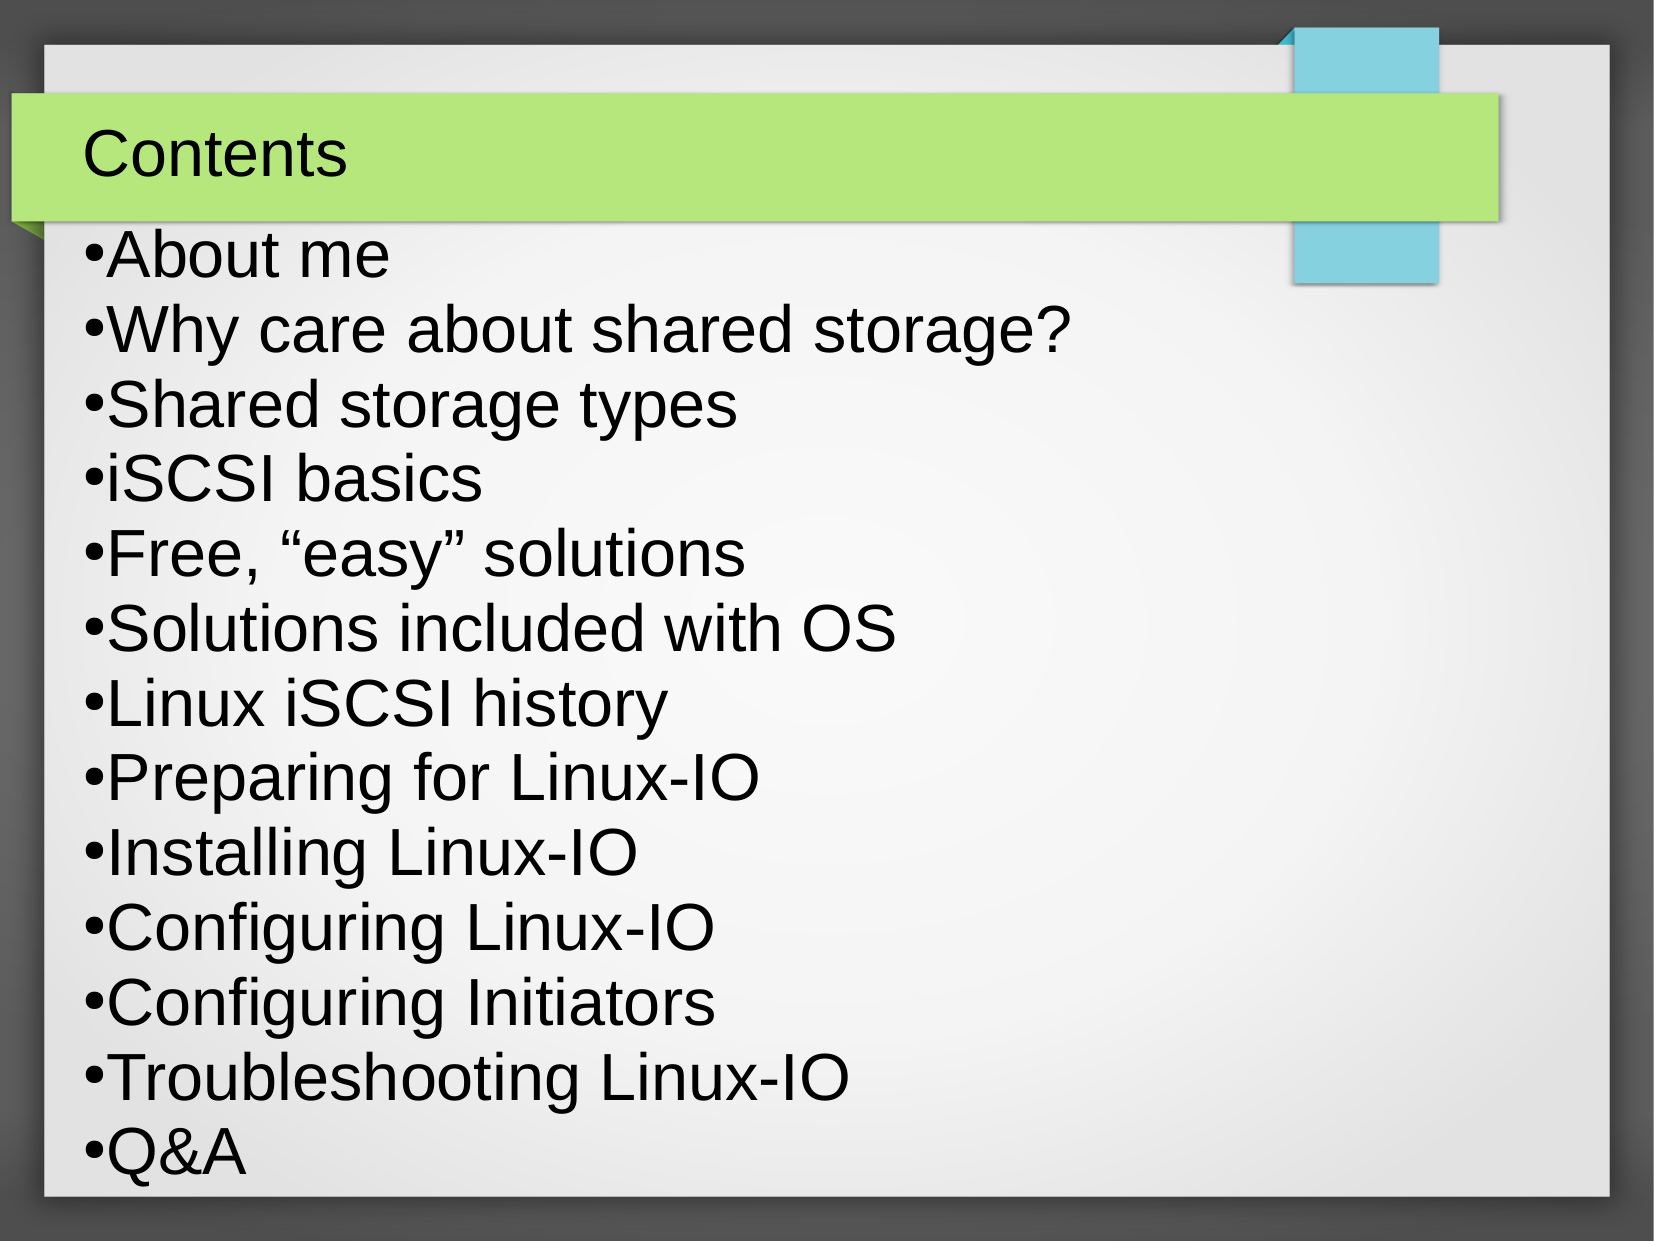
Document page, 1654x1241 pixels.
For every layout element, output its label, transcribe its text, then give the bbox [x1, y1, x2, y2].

picture [0, 0, 1654, 1241]
subtitle About me Why care about shared storage? Shared storage types iSCSI basics Free, “easy” solutions Solutions included with OS Linux iSCSI history Preparing for Linux-IO Installing Linux-IO Configuring Linux-IO Configuring Initiators Troubleshooting Linux-IO Q&A [82, 217, 1571, 1190]
title Contents [82, 94, 1264, 213]
